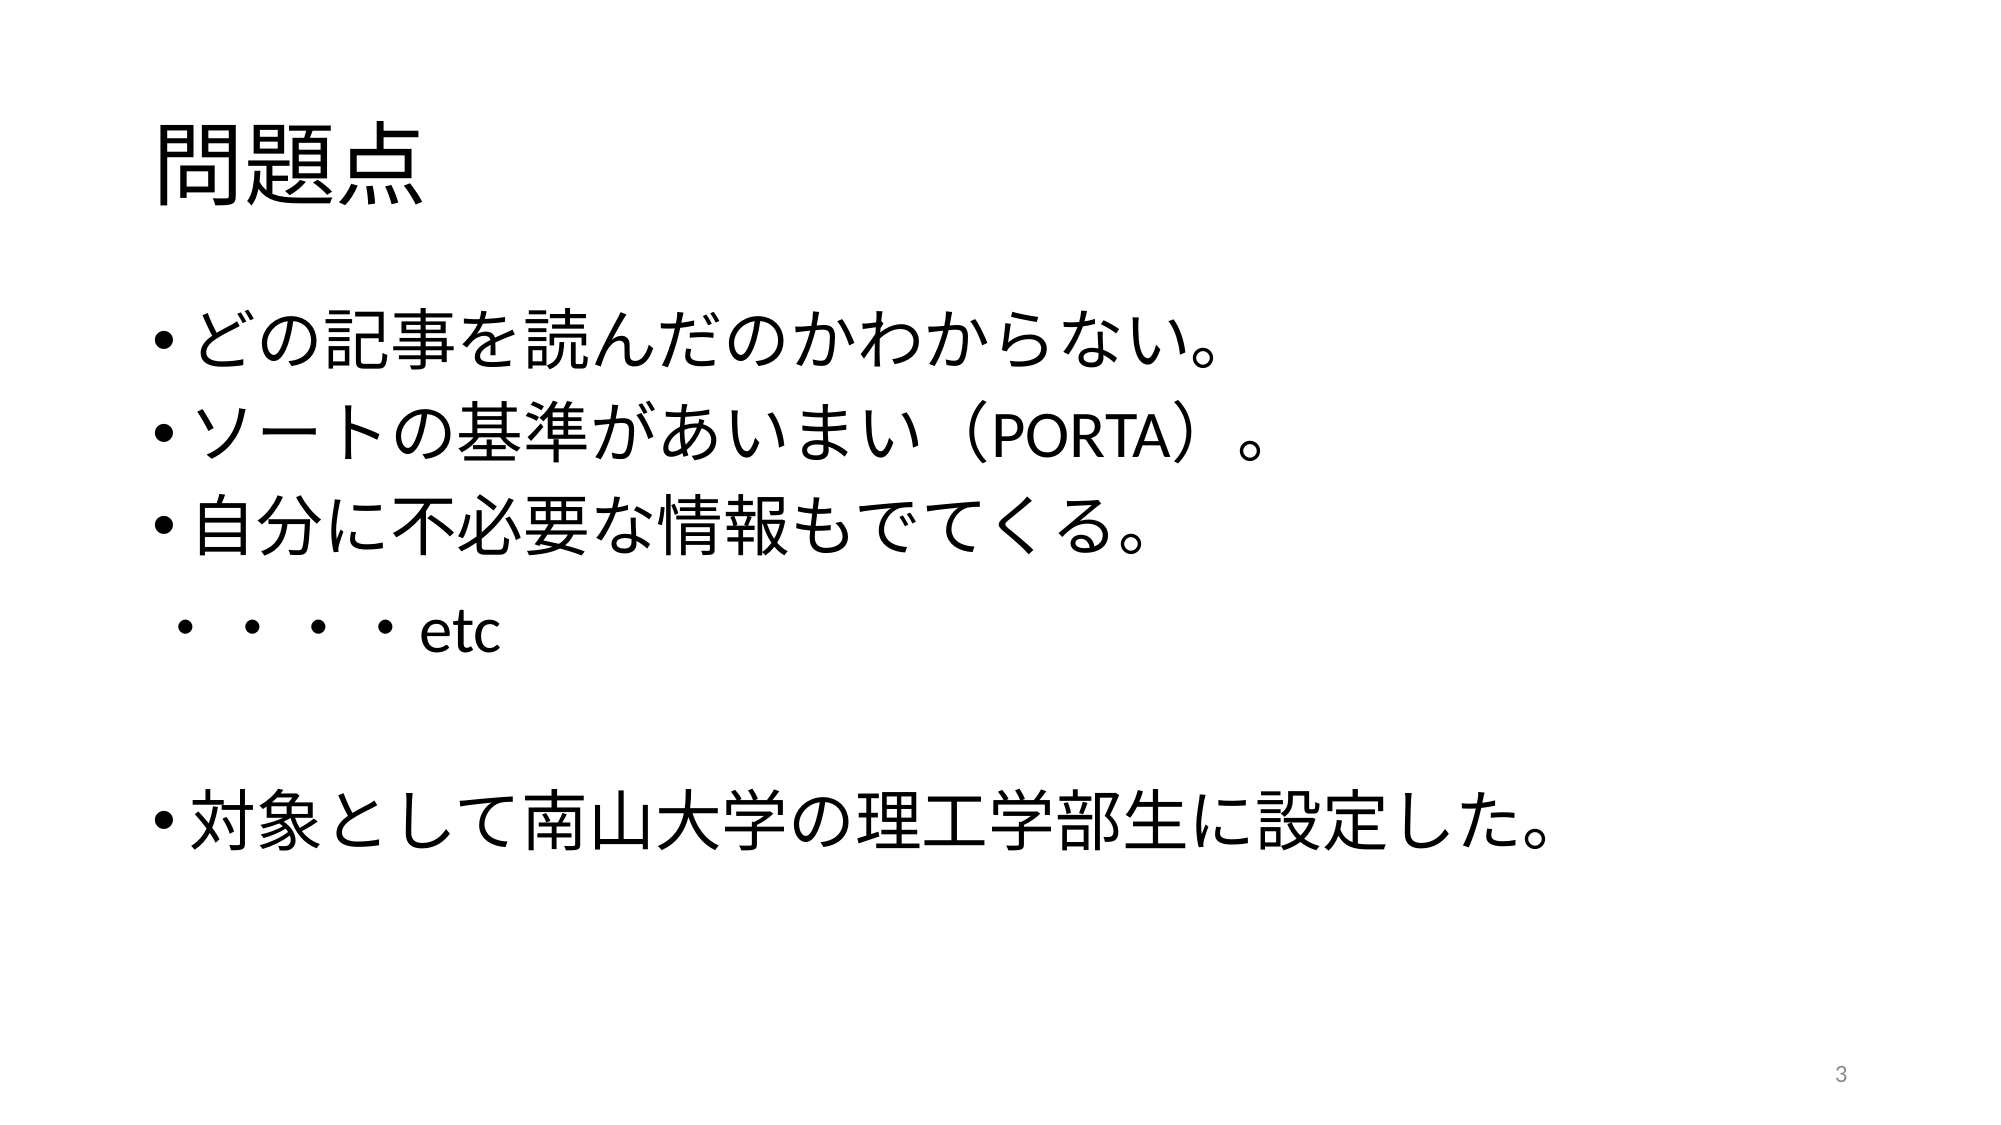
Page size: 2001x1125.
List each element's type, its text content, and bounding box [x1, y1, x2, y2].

title 問題点 [137, 59, 1863, 278]
list どの記事を読んだのかわからない。 ソートの基準があいまい（PORTA）。 自分に不必要な情報もでてくる。 ・・・・etc 対象として南山大学の理工学部生に設定した。 [137, 299, 1863, 1014]
